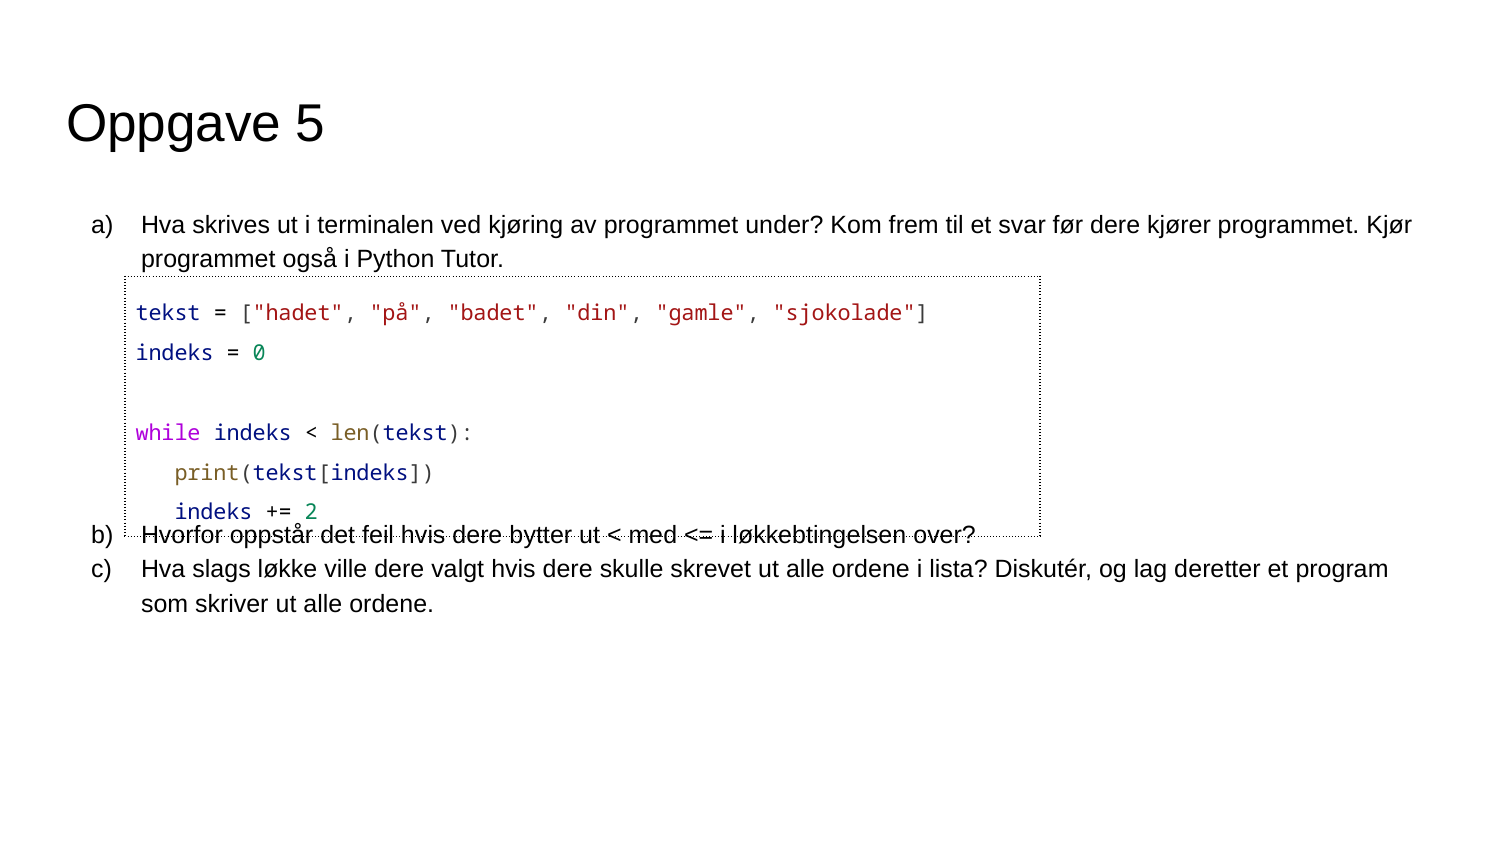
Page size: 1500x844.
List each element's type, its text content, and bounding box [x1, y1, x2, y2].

table_header tekst = ["hadet", "på", "badet", "din", "gamle", "sjokolade"] indeks = 0 while indeks < len(tekst): print(tekst[indeks]) indeks += 2 [125, 277, 1040, 537]
list Hva skrives ut i terminalen ved kjøring av programmet under? Kom frem til et svar før dere kjører programmet. Kjør programmet også i Python Tutor. Hvorfor oppstår det feil hvis dere bytter ut < med <= i løkkebtingelsen over? Hva slags løkke ville dere valgt hvis dere skulle skrevet ut alle ordene i lista? Diskutér, og lag deretter et program som skriver ut alle ordene. [51, 189, 1449, 750]
title Oppgave 5 [51, 72, 1449, 167]
